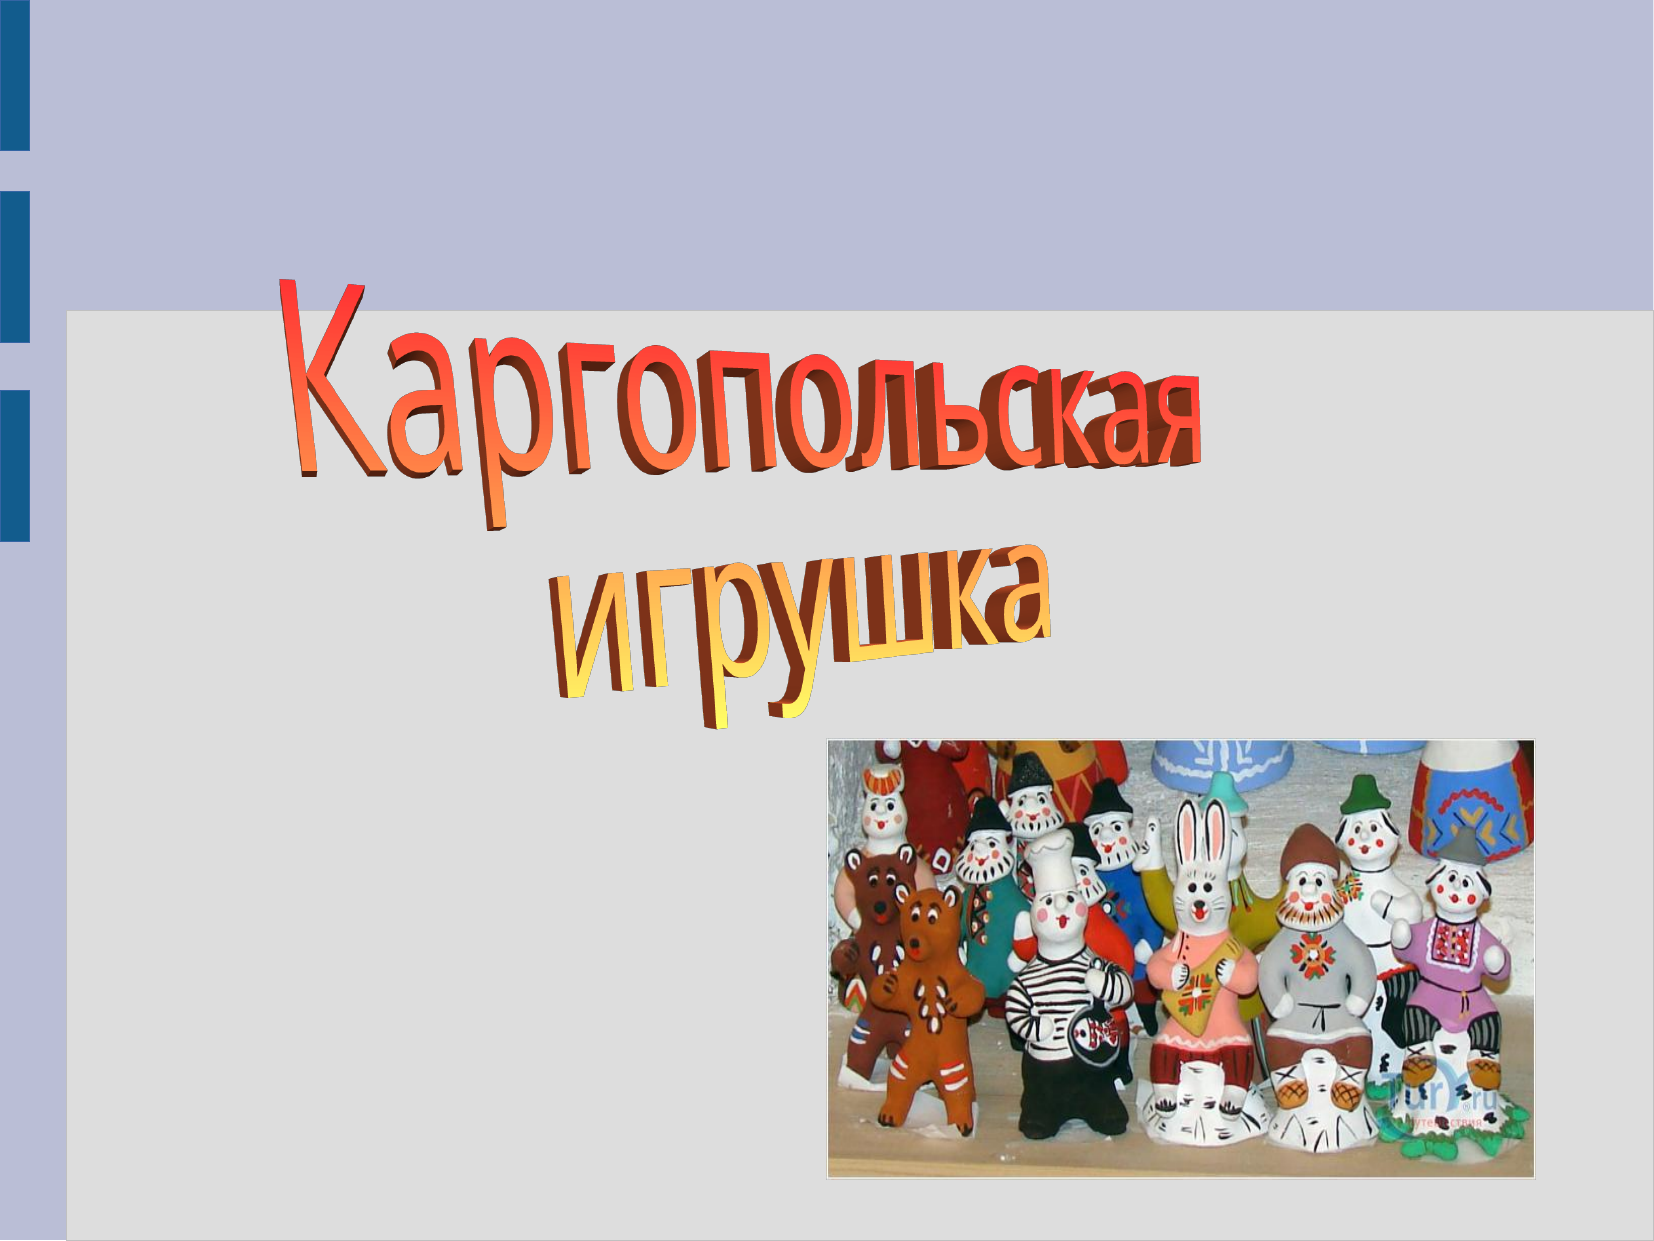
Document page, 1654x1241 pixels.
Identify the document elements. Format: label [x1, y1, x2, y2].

picture [826, 738, 1536, 1180]
